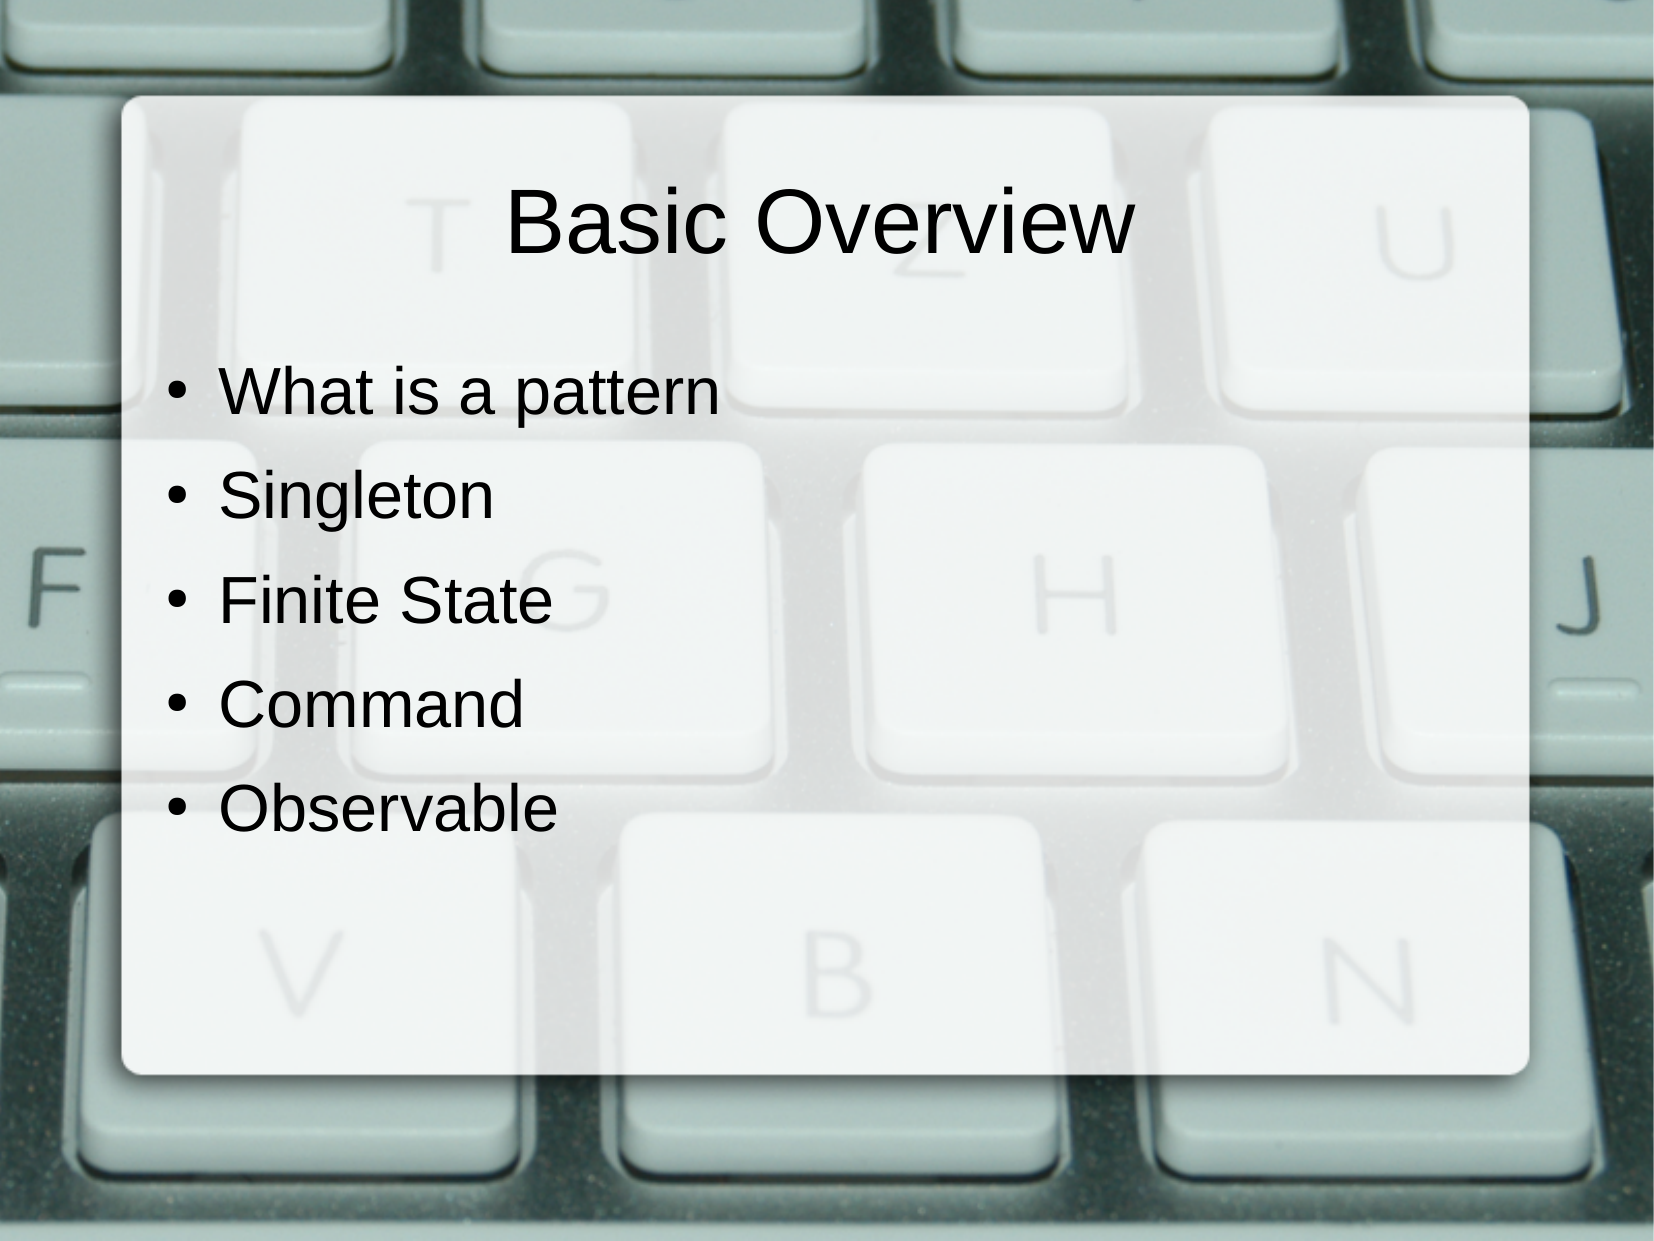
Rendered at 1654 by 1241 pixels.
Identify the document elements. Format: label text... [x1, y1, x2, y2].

title Basic Overview [135, 117, 1506, 325]
list What is a pattern Singleton Finite State Command Observable [147, 354, 1506, 1049]
picture [0, 0, 1654, 1241]
